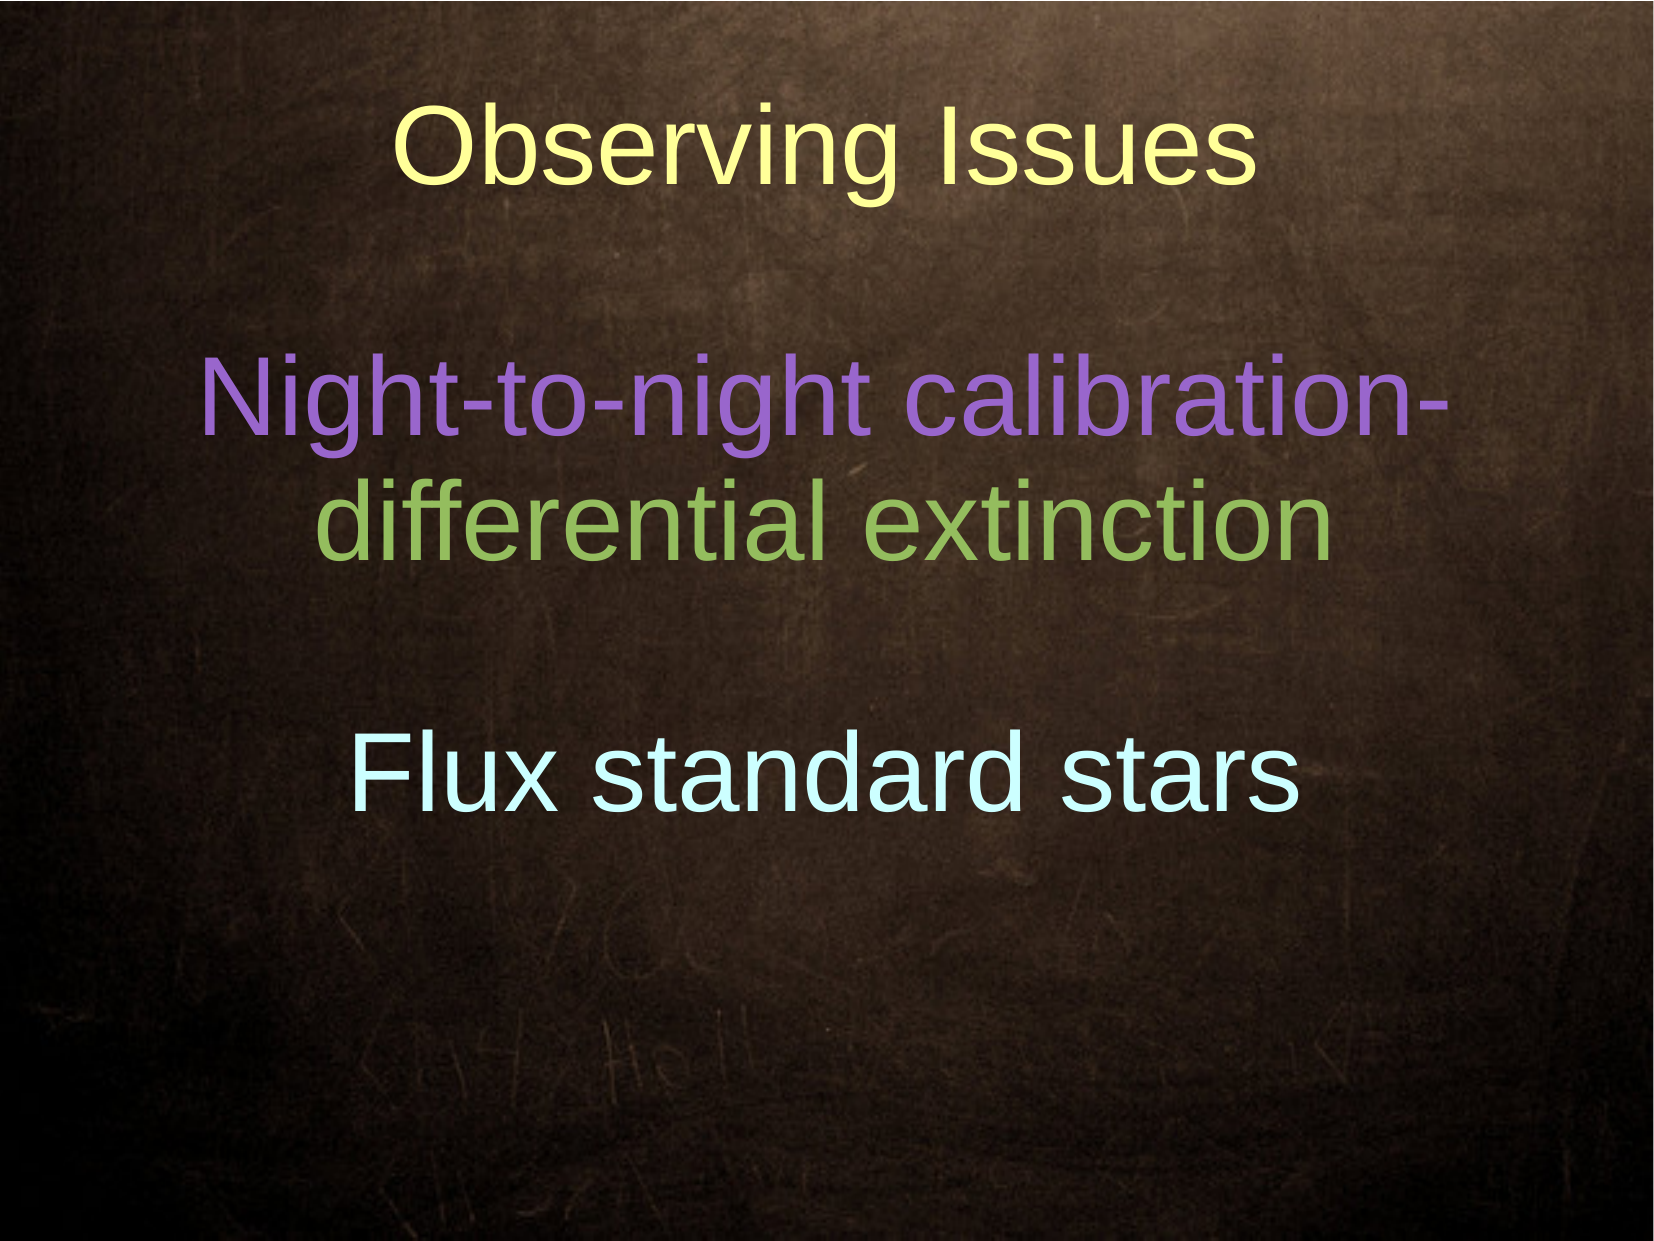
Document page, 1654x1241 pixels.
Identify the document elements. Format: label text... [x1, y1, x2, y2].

text_box Observing Issues Night-to-night calibration- differential extinction Flux standard stars [75, 75, 1576, 1094]
picture [0, 1, 1654, 1241]
